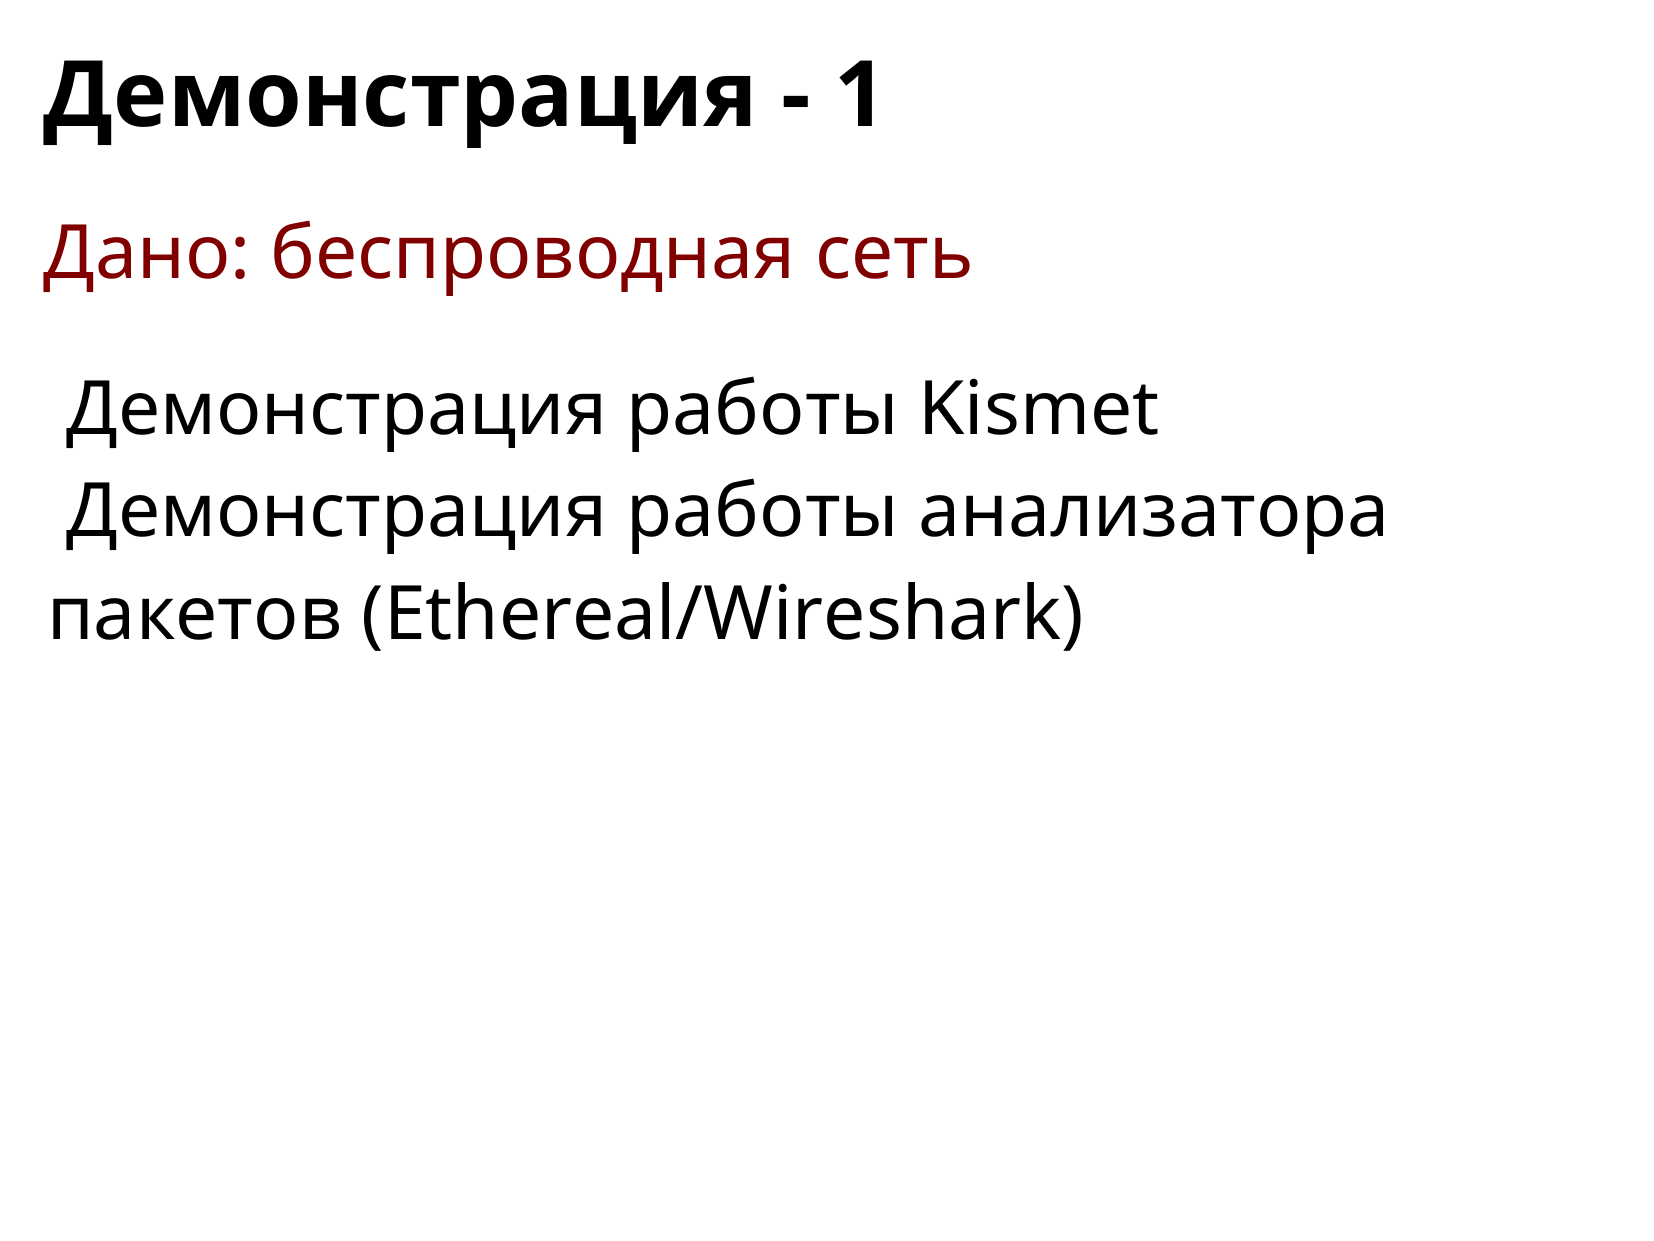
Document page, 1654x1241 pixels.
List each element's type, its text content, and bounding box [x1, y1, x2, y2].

text_box Демонстрация - 1 [43, 28, 1625, 141]
text_box Демонстрация работы Kismet Демонстрация работы анализатора пакетов (Ethereal/Wireshark) [47, 354, 1625, 629]
text_box Дано: беспроводная сеть [43, 198, 1063, 290]
